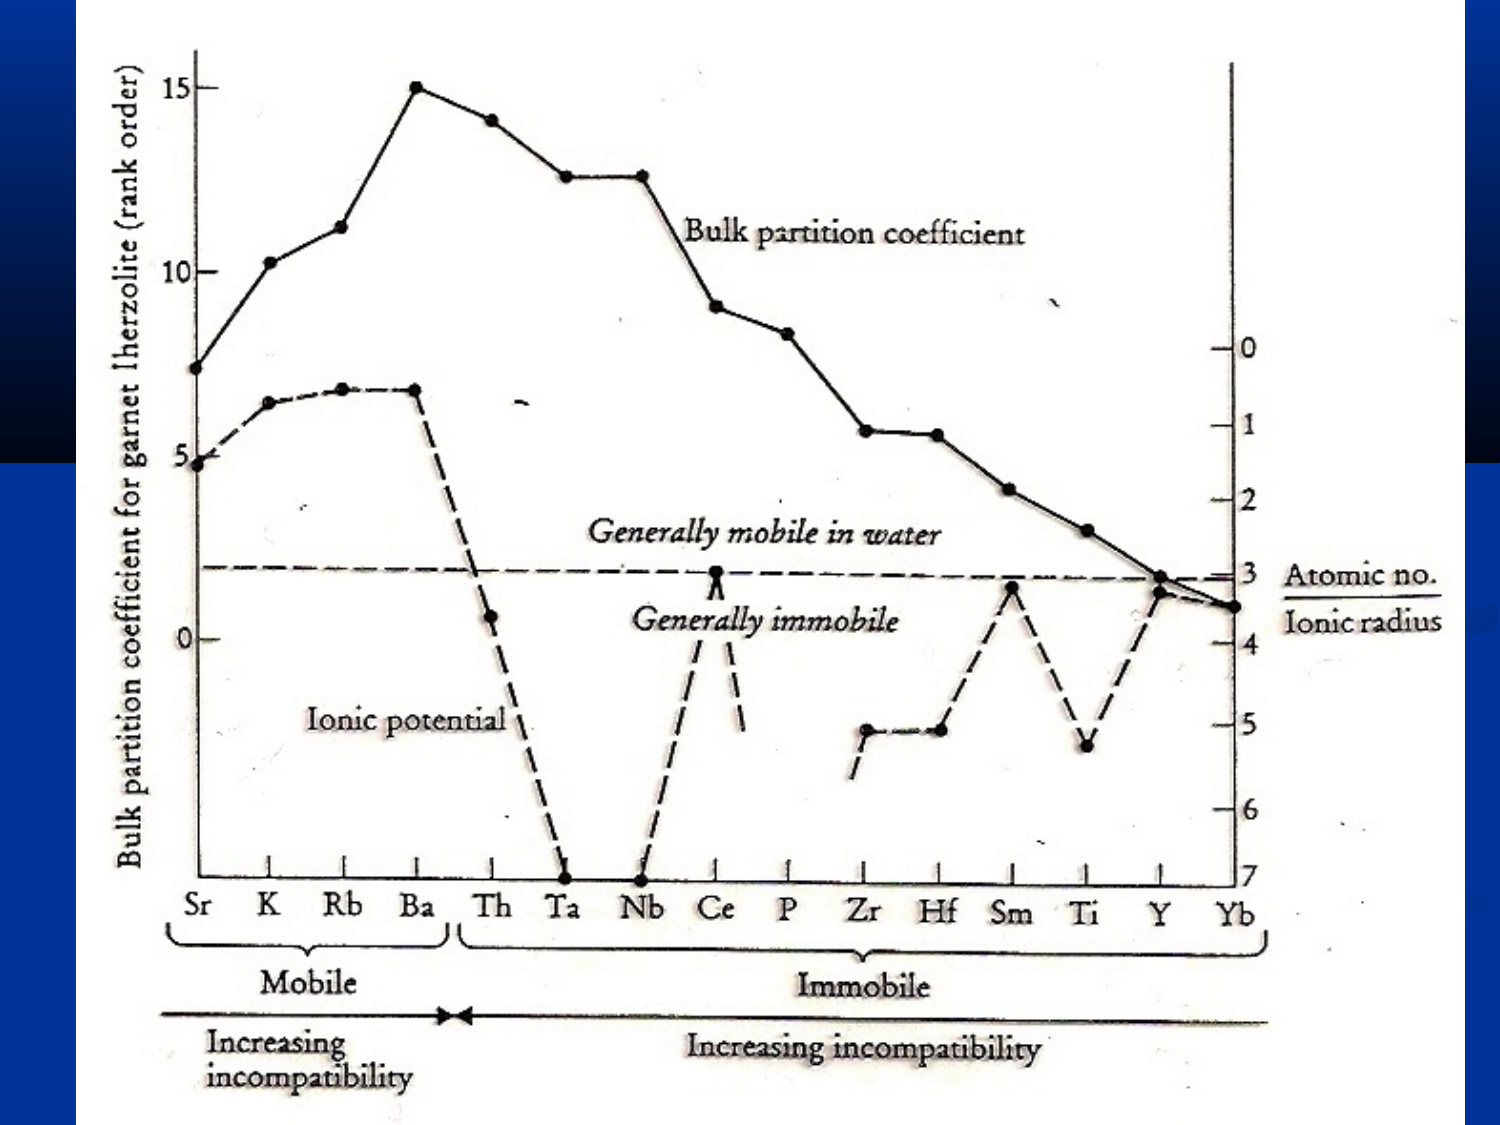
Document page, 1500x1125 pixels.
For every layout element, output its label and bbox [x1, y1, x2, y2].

text_box [76, 0, 1465, 1125]
